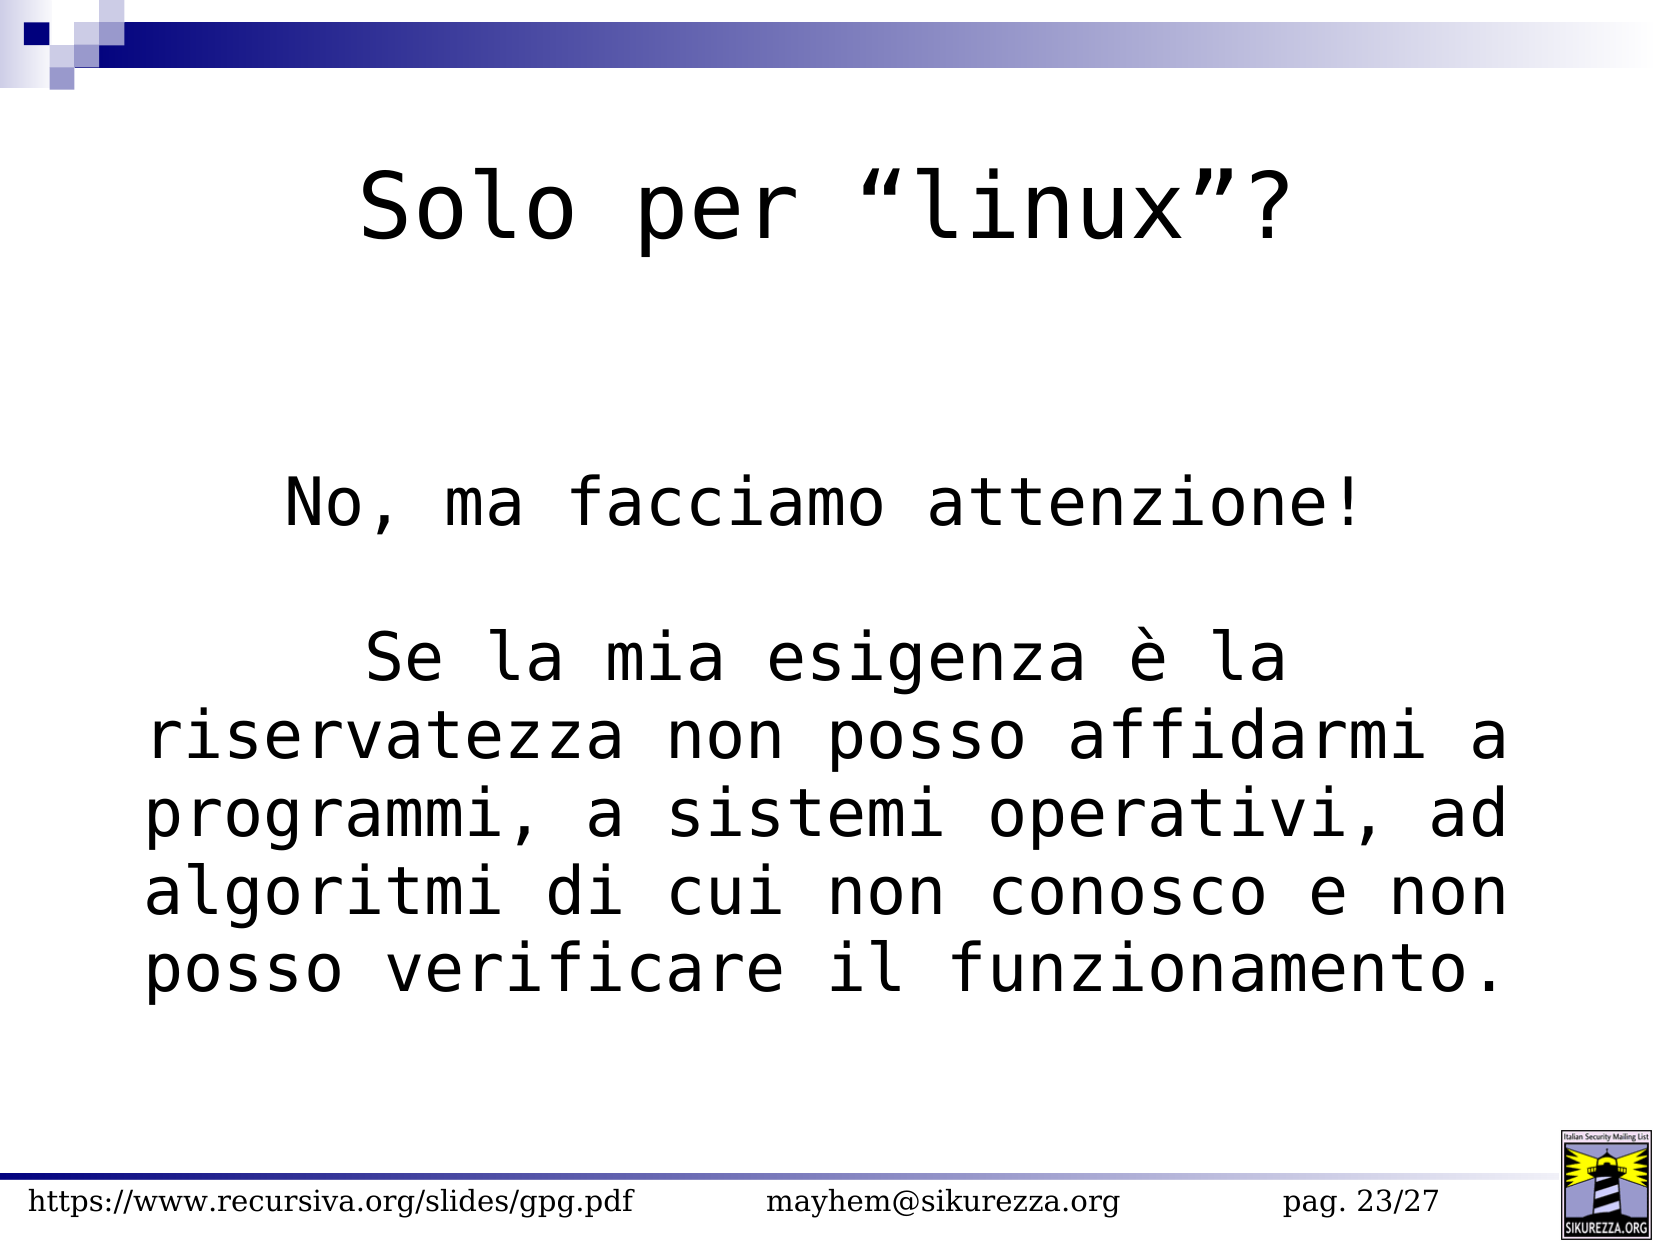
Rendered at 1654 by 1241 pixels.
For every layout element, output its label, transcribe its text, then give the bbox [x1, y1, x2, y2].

title Solo per “linux”? [121, 102, 1534, 311]
subtitle No, ma facciamo attenzione! Se la mia esigenza è la riservatezza non posso affidarmi a programmi, a sistemi operativi, ad algoritmi di cui non conosco e non posso verificare il funzionamento. [121, 344, 1534, 1127]
picture [0, 1128, 1654, 1241]
